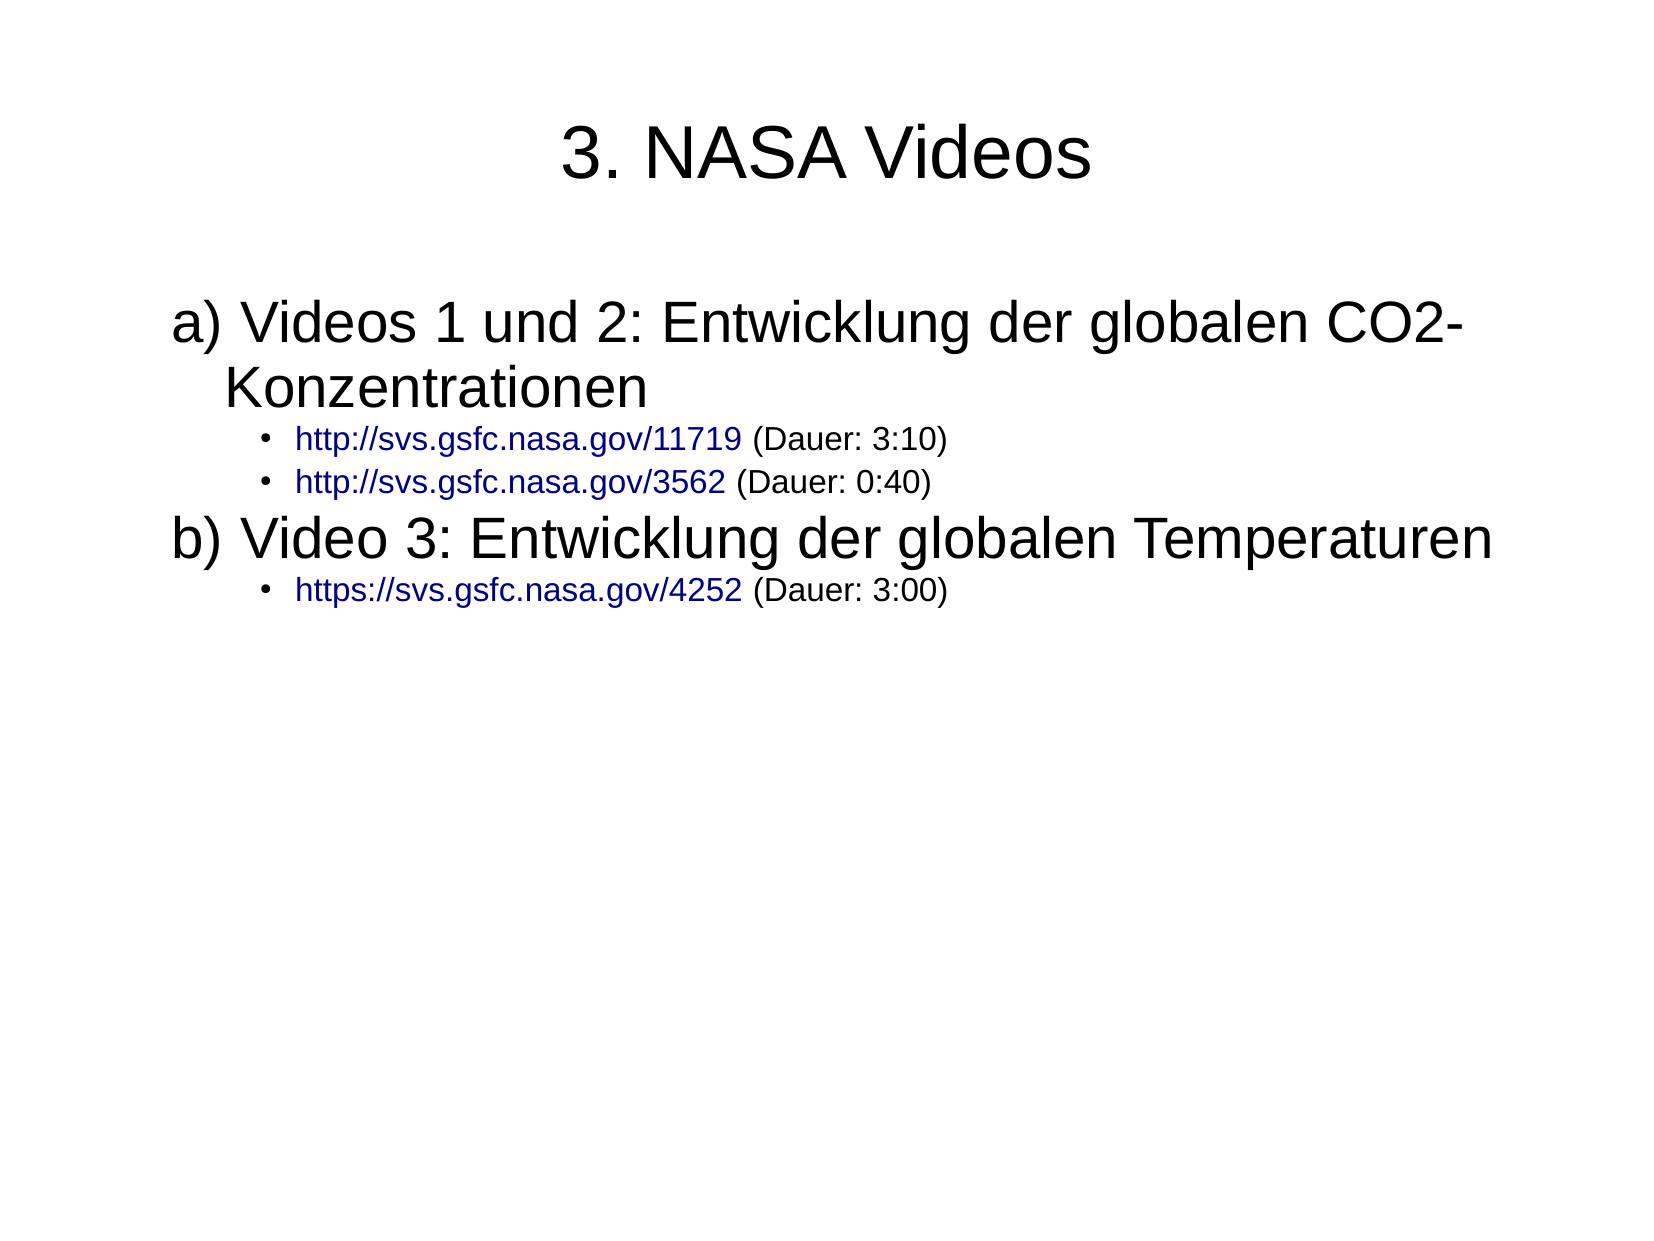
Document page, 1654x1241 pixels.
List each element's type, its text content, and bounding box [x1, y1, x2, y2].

title 3. NASA Videos [82, 49, 1571, 257]
list Videos 1 und 2: Entwicklung der globalen CO2-Konzentrationen http://svs.gsfc.nasa.gov/11719 (Dauer: 3:10) http://svs.gsfc.nasa.gov/3562 (Dauer: 0:40) Video 3: Entwicklung der globalen Temperaturen https://svs.gsfc.nasa.gov/4252 (Dauer: 3:00) [82, 290, 1571, 1109]
